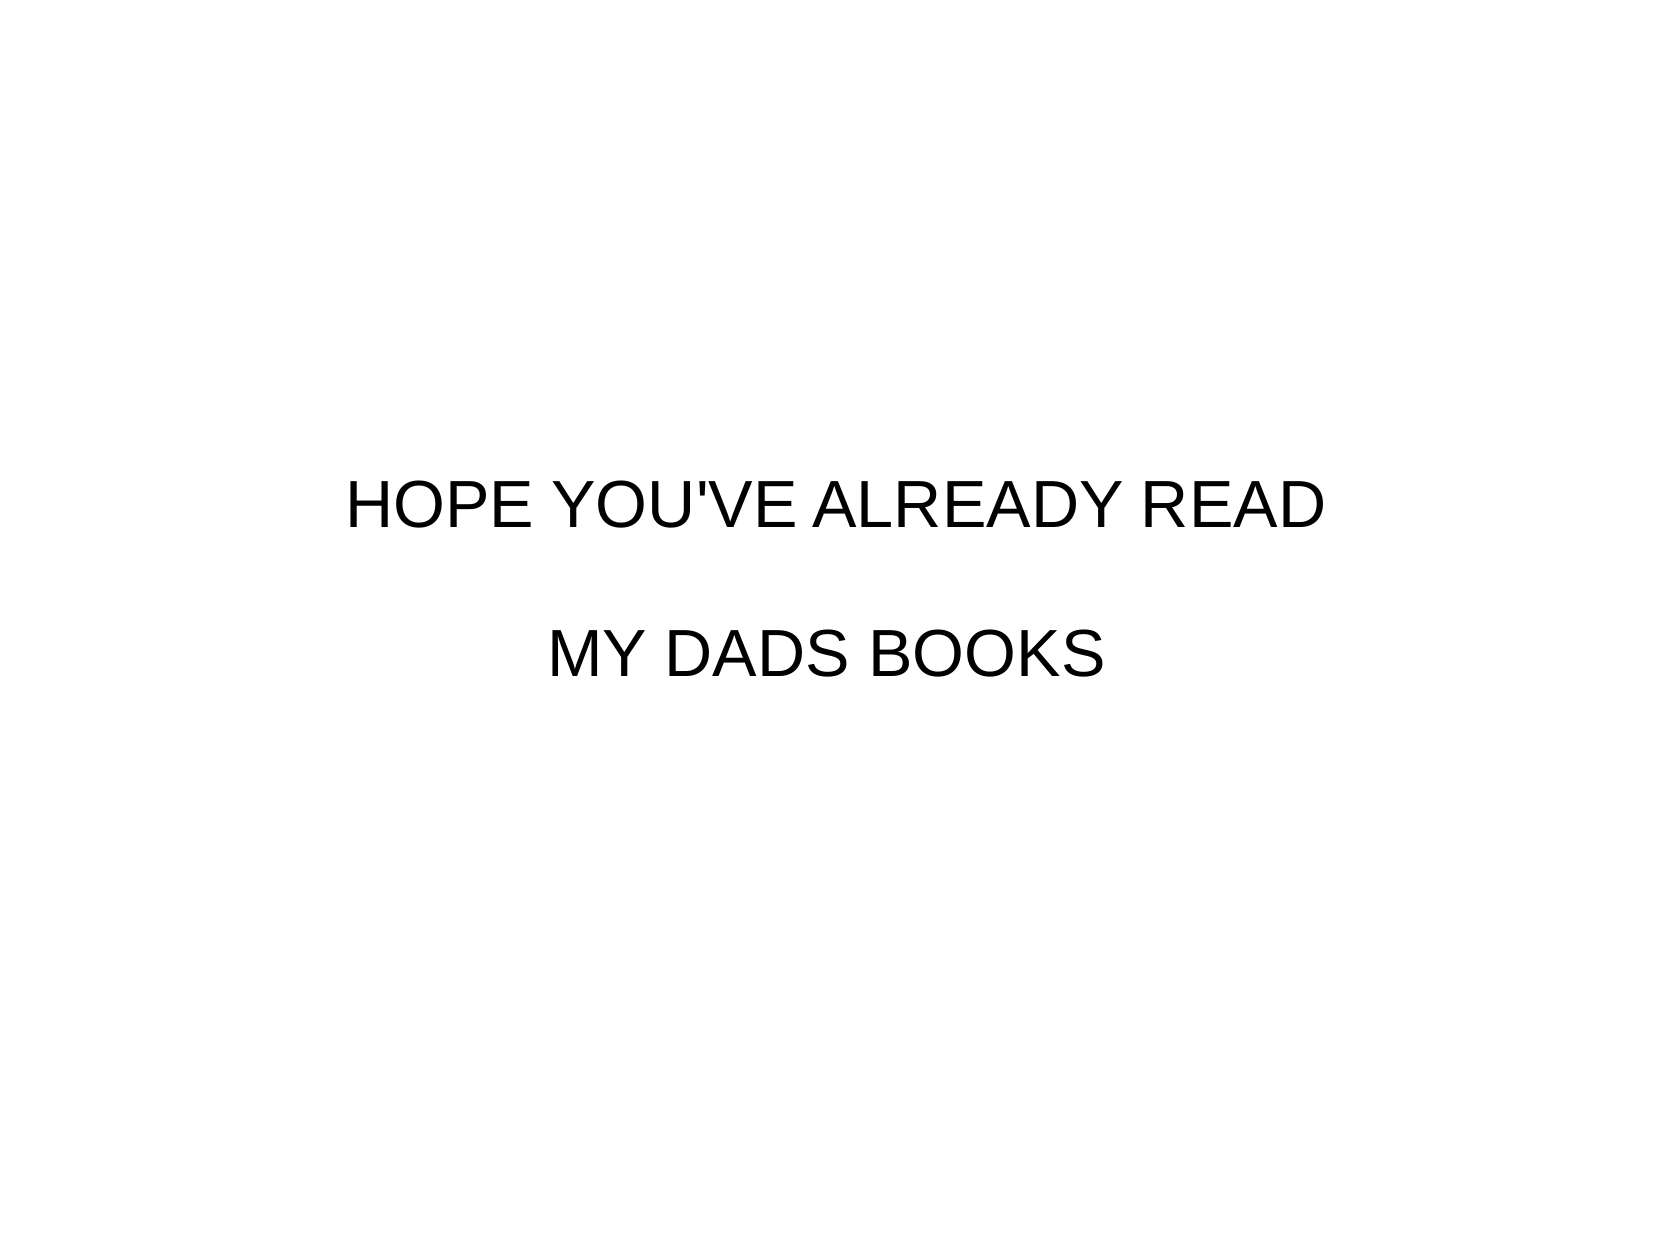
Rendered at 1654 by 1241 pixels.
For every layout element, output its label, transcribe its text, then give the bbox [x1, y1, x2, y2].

subtitle HOPE YOU'VE ALREADY READ MY DADS BOOKS [82, 49, 1571, 1109]
